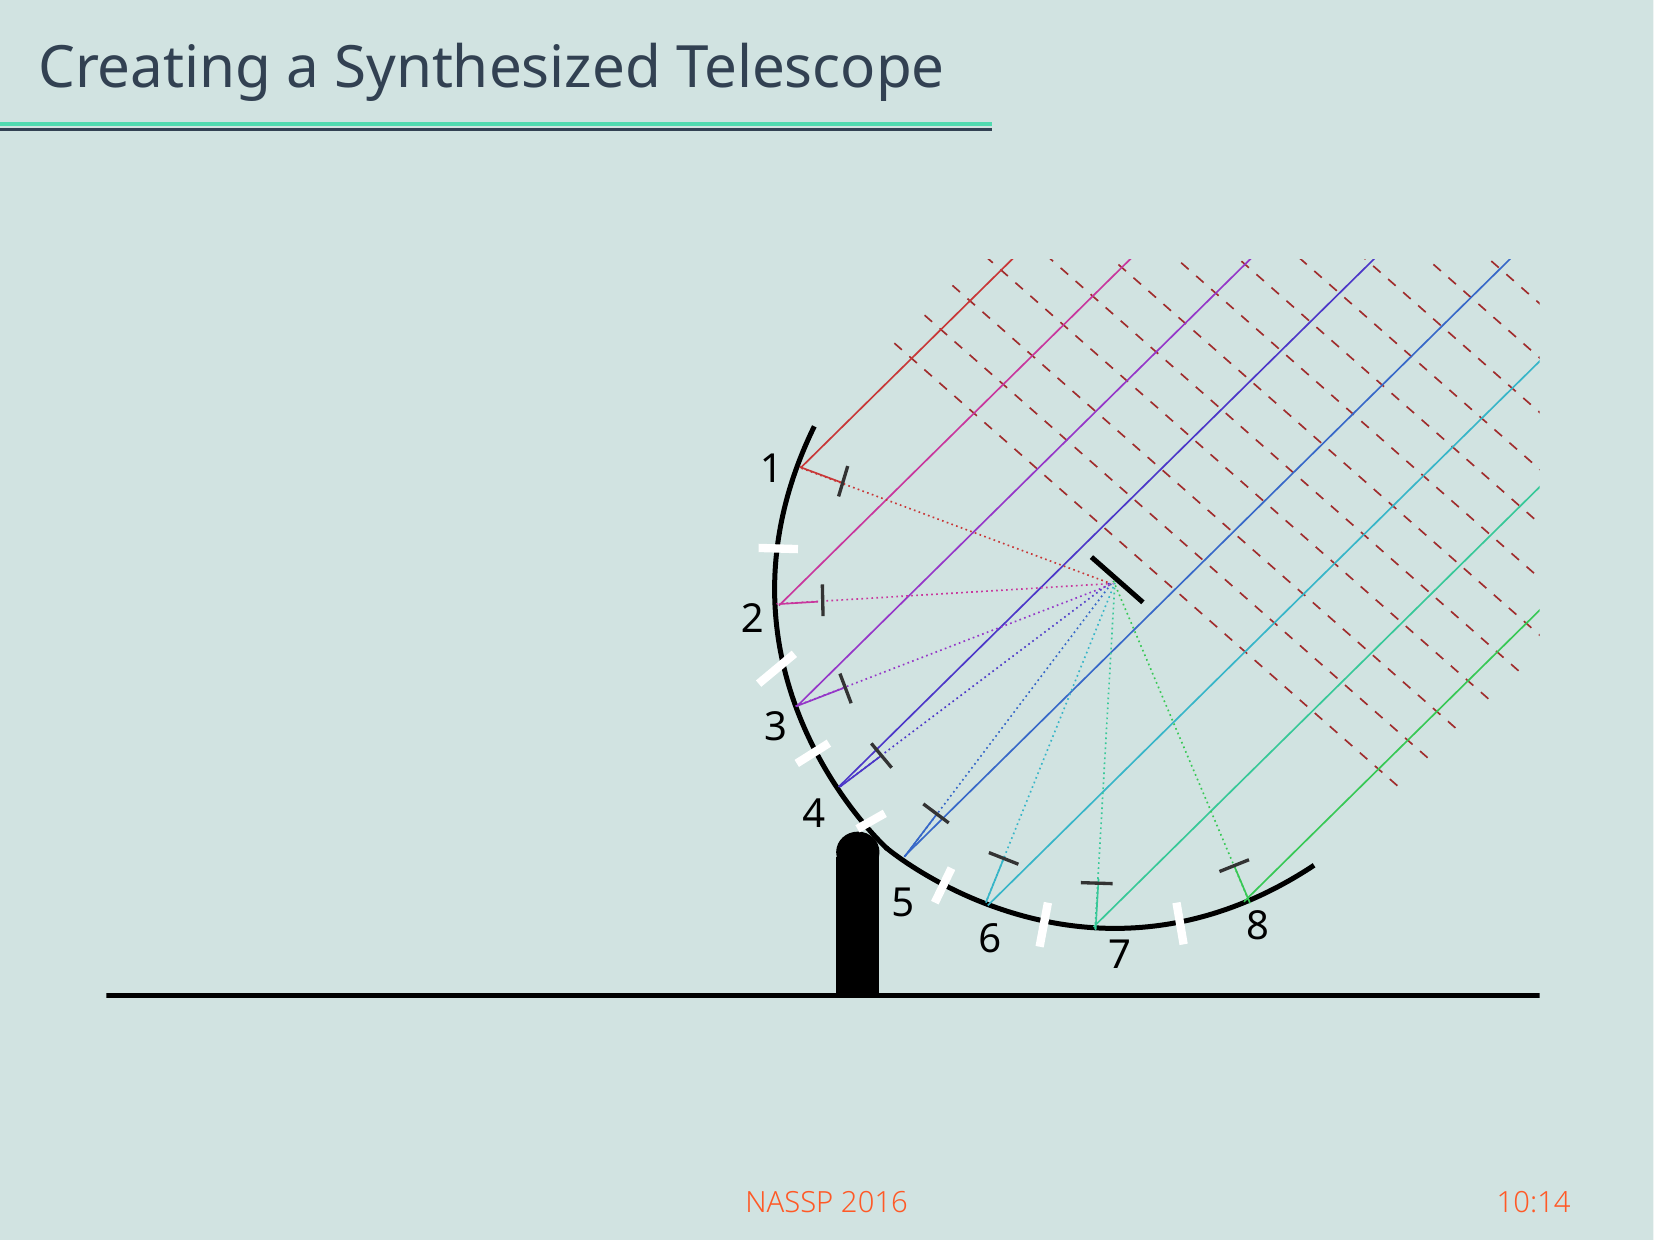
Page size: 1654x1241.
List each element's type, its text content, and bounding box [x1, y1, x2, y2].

text_box Creating a Synthesized Telescope [23, 17, 1063, 103]
picture [106, 259, 1540, 1052]
